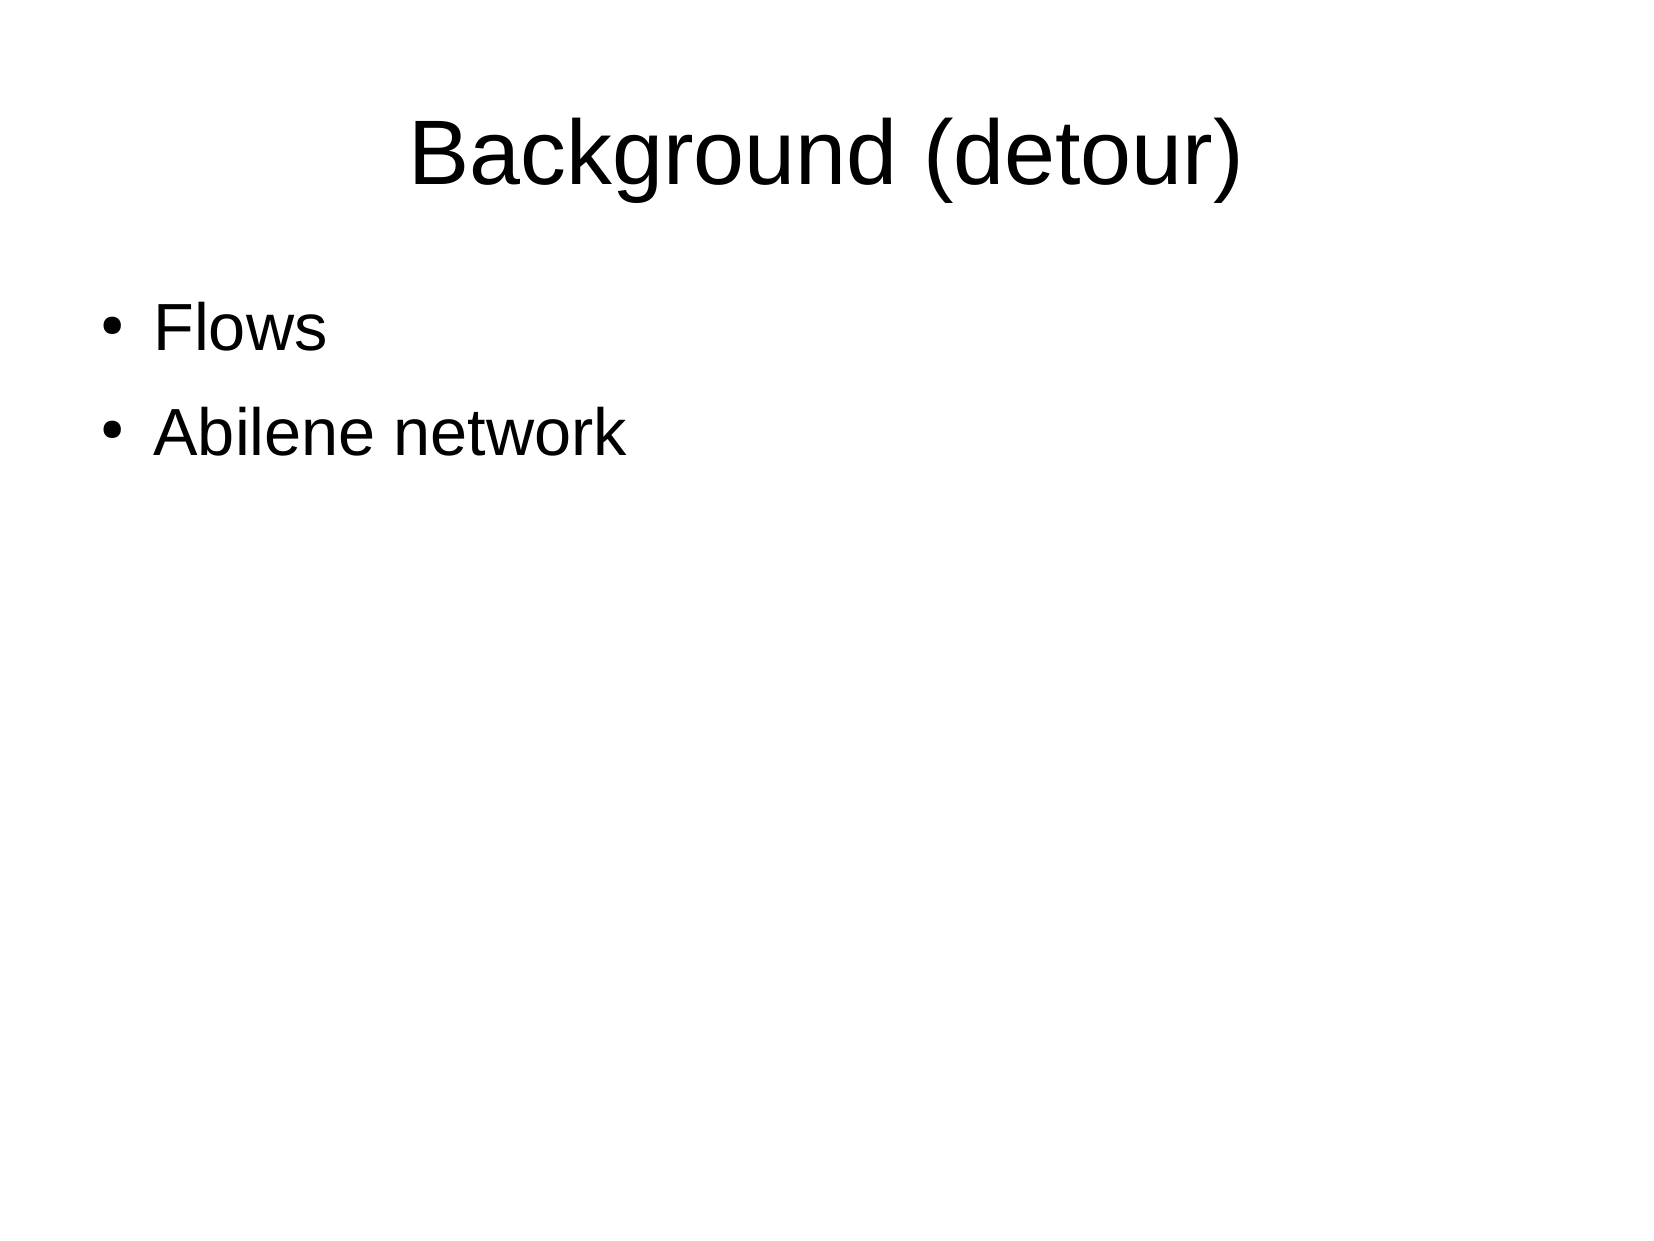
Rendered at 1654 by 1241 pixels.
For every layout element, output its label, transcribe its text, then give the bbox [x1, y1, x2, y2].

title Background (detour) [82, 49, 1571, 257]
list Flows Abilene network [82, 290, 1571, 1010]
